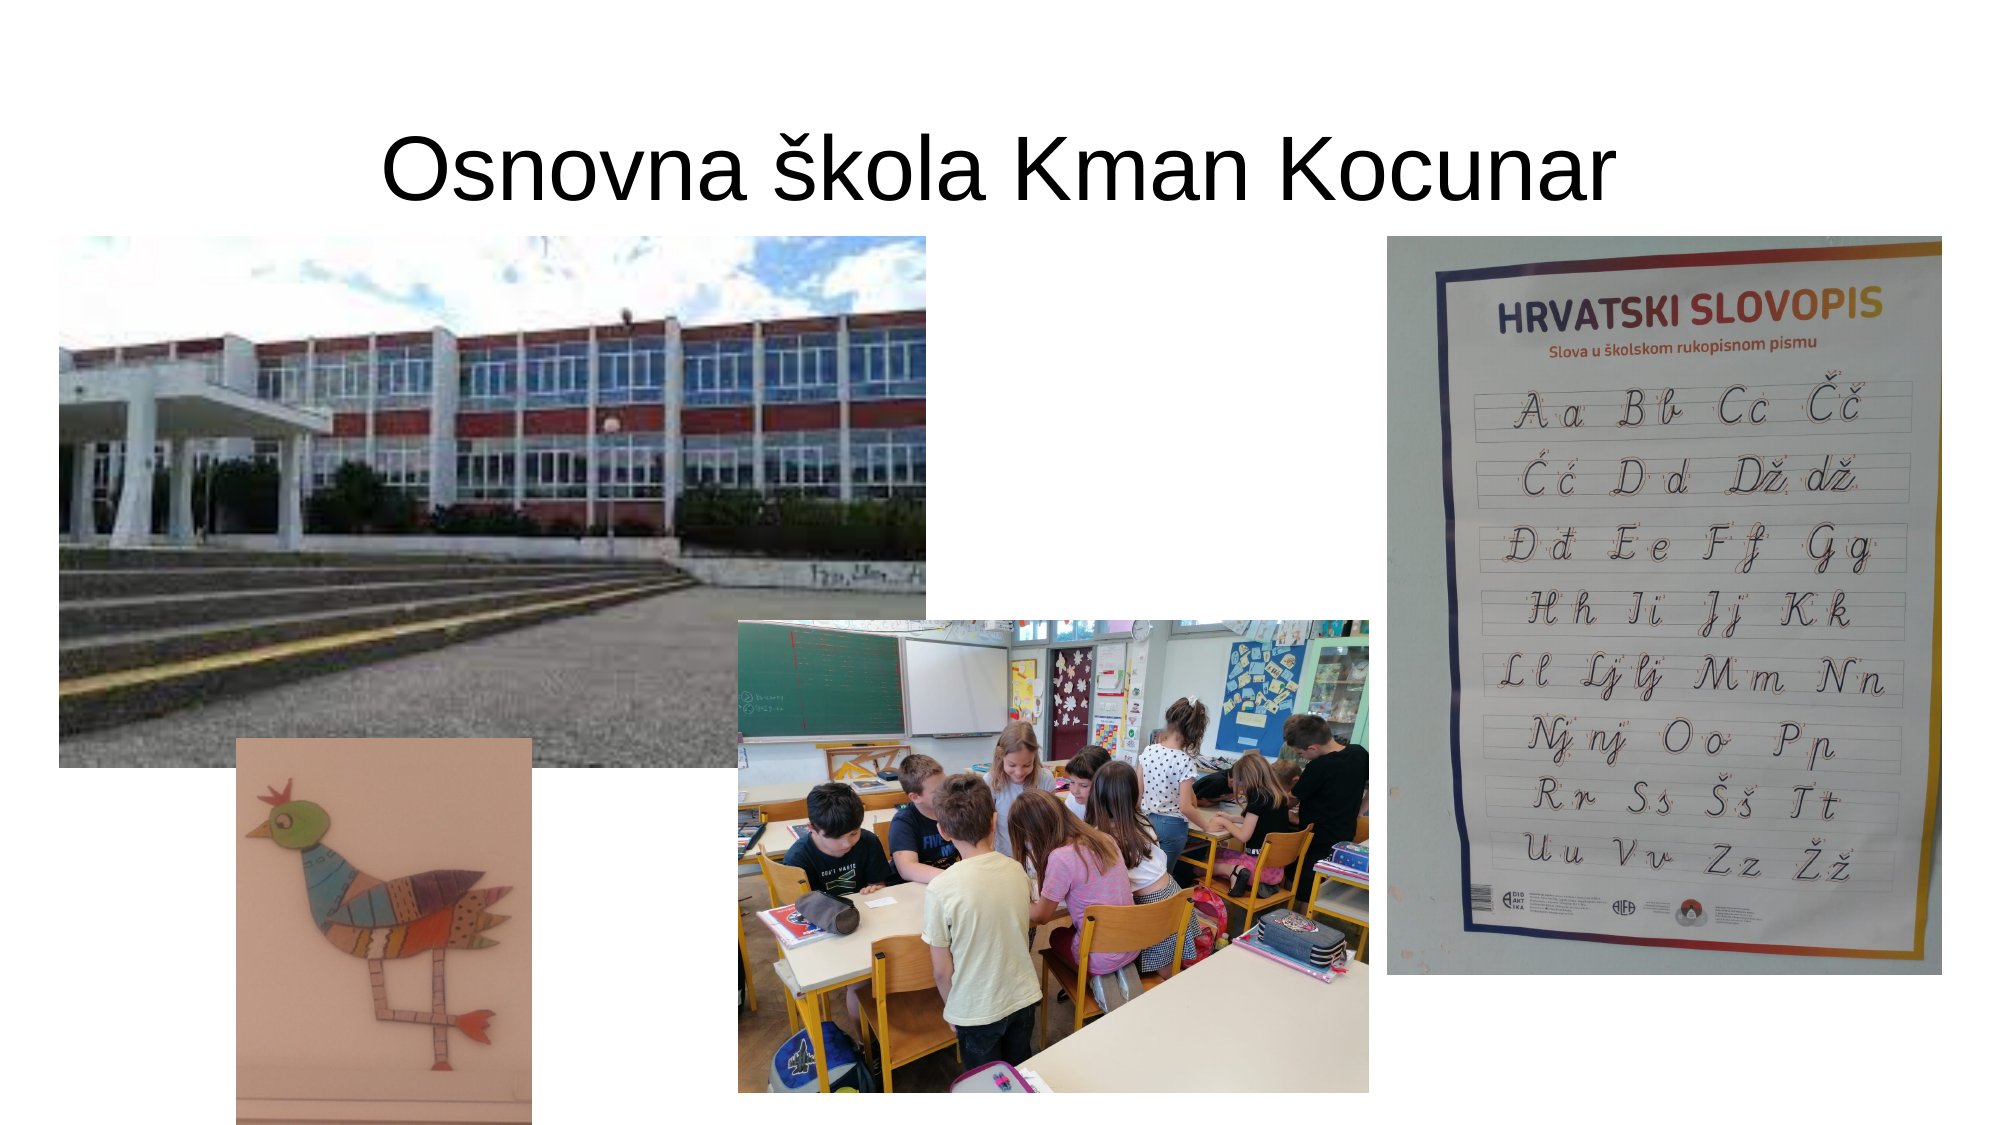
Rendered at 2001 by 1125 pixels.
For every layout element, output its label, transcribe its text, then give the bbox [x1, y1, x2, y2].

picture [1387, 236, 1942, 975]
title Osnovna škola Kman Kocunar [137, 59, 1863, 278]
picture [59, 236, 1369, 1125]
